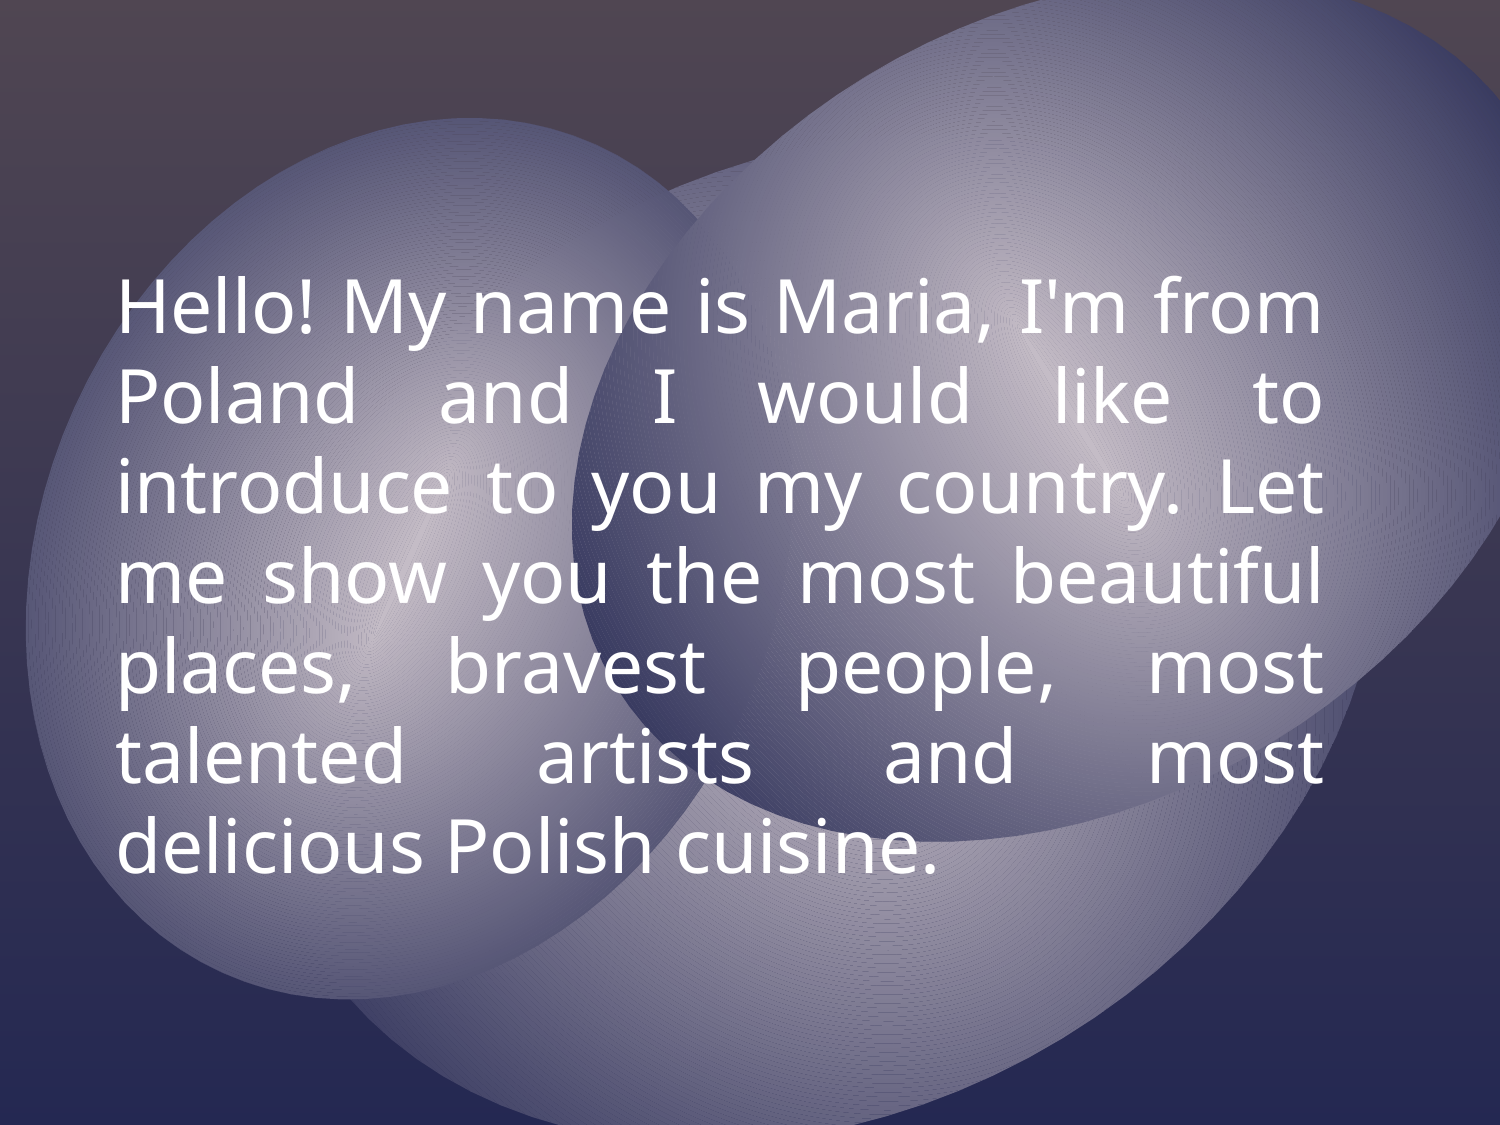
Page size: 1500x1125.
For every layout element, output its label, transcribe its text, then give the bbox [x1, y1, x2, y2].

text_box Hello! My name is Maria, I'm from Poland and I would like to introduce to you my country. Let me show you the most beautiful places, bravest people, most talented artists and most delicious Polish cuisine. [100, 243, 1341, 942]
